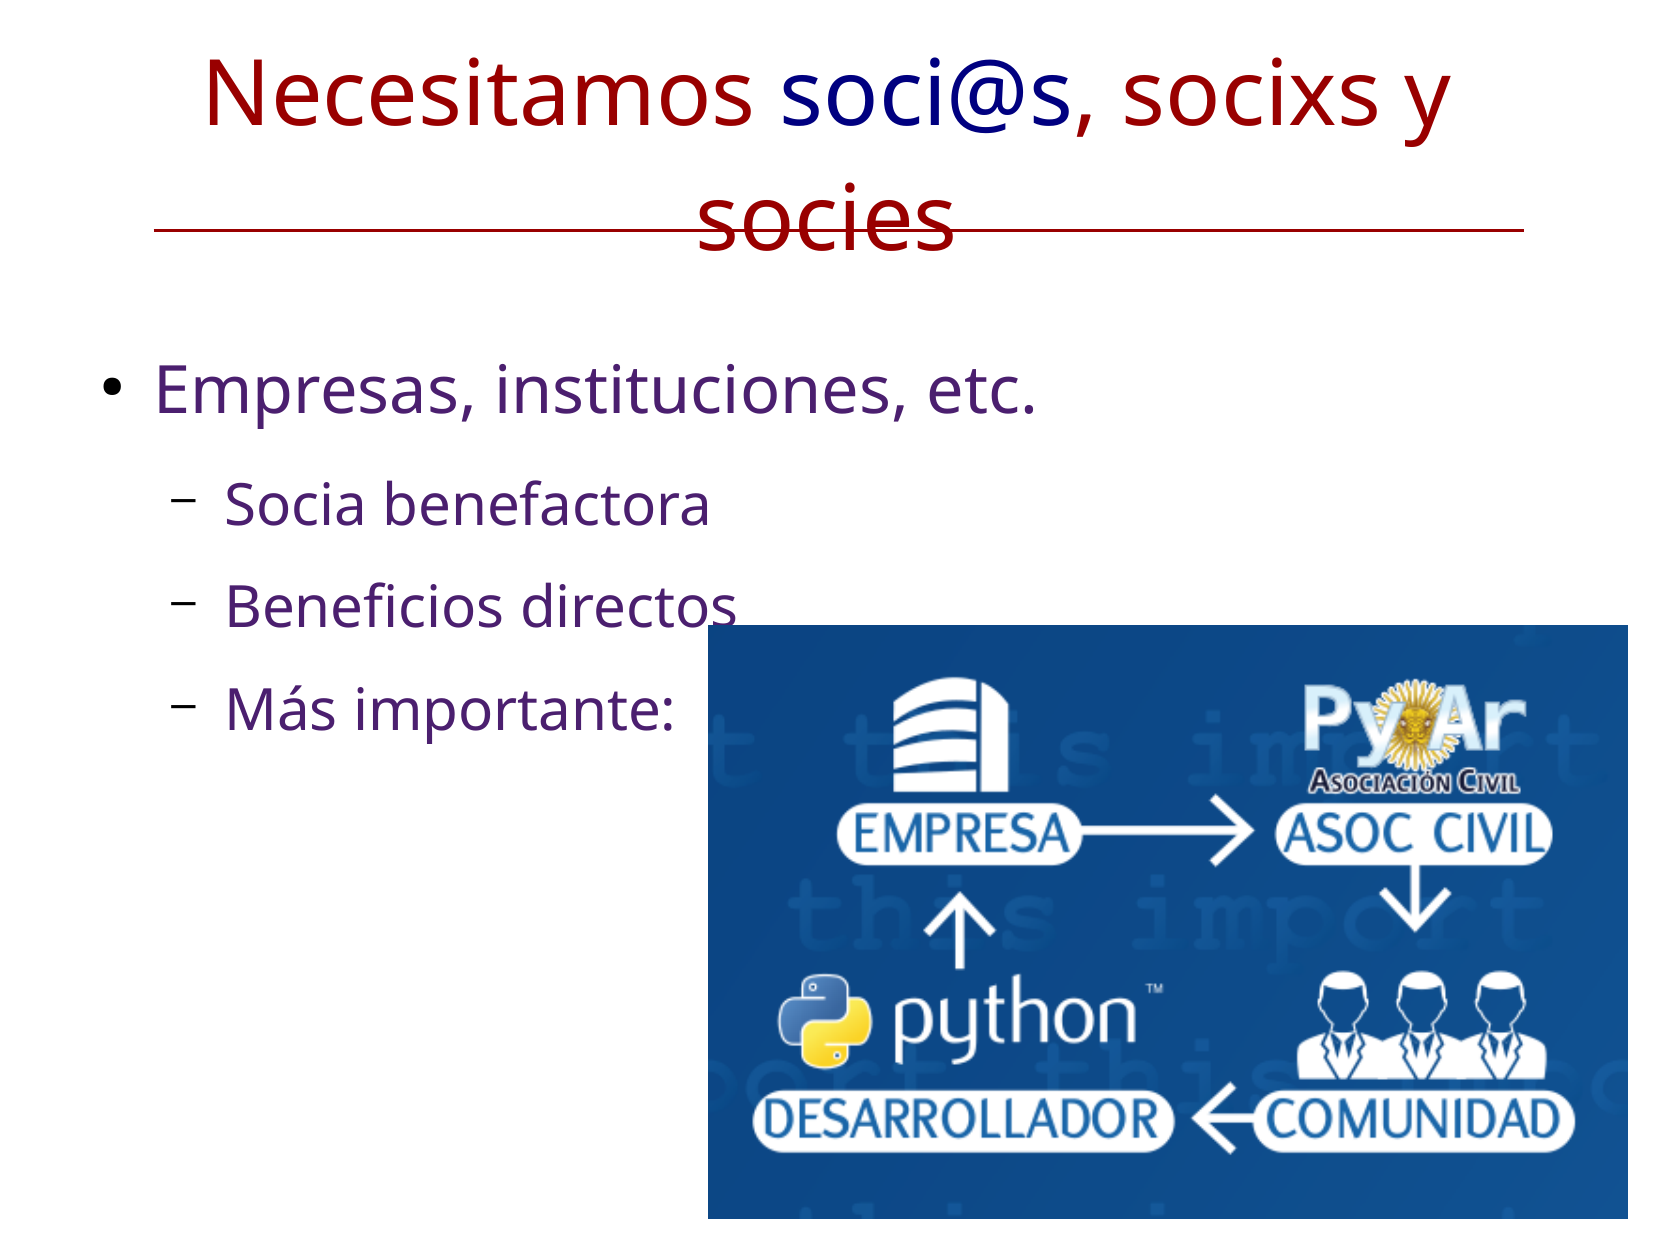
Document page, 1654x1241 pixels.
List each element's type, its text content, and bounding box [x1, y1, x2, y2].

title Necesitamos soci@s, socixs y socies [82, 49, 1571, 257]
picture [708, 625, 1628, 1219]
list Empresas, instituciones, etc. Socia benefactora Beneficios directos Más importante: [82, 342, 1571, 1062]
